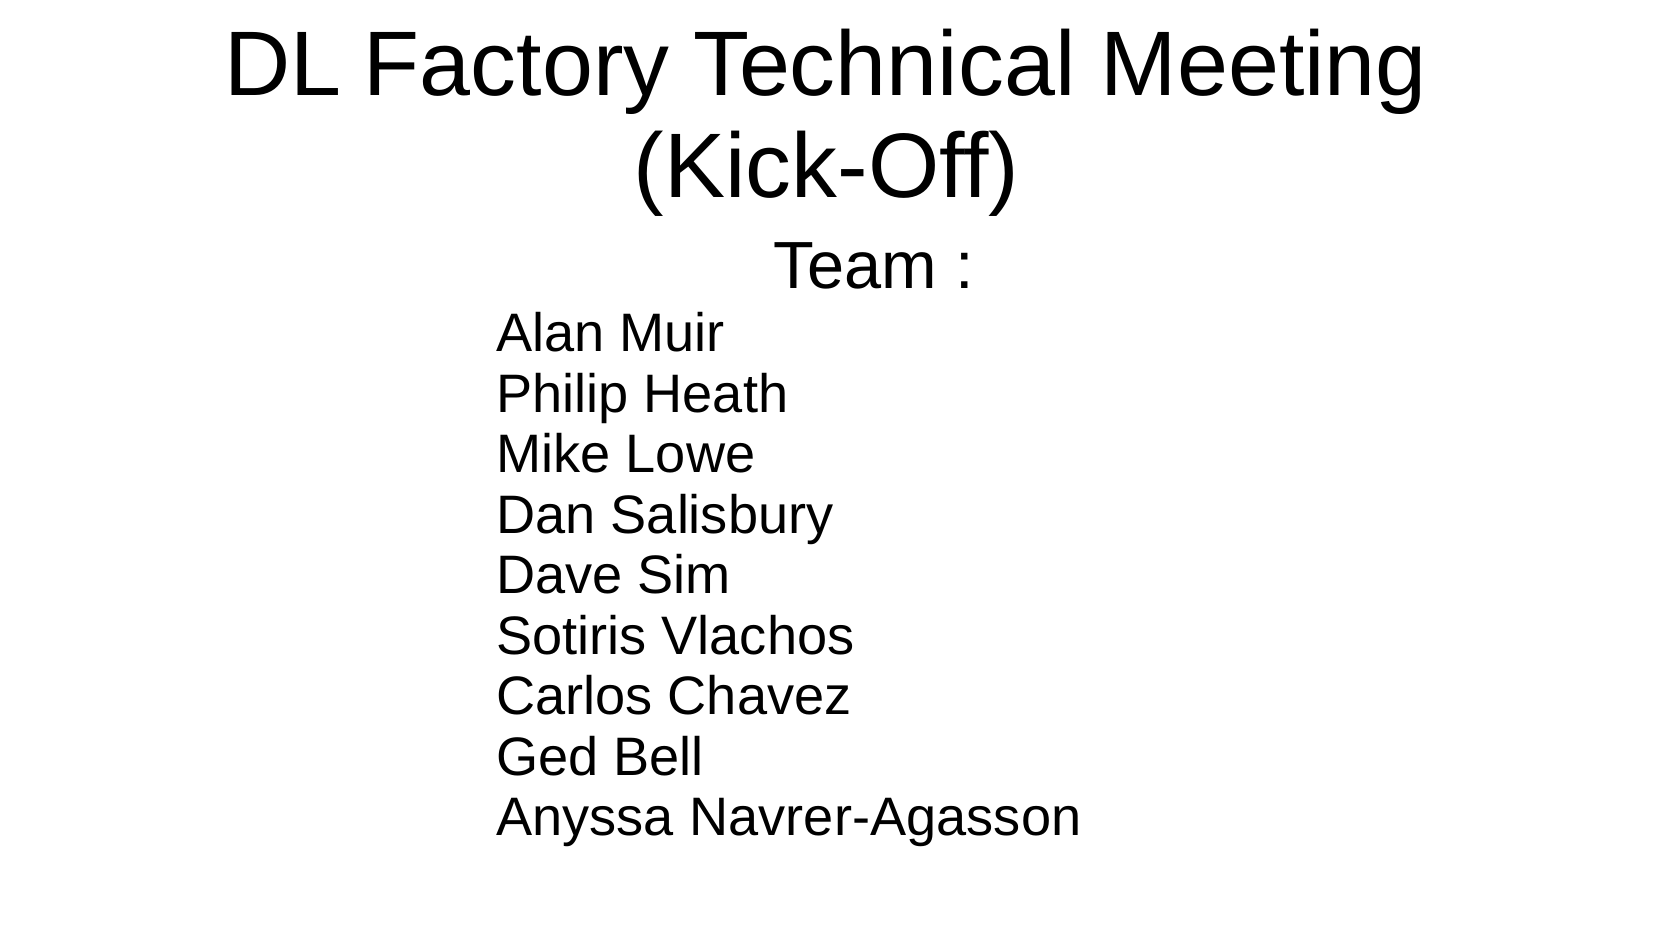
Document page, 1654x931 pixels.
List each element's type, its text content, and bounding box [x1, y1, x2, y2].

title DL Factory Technical Meeting (Kick-Off) [82, 12, 1571, 218]
subtitle Team : Alan Muir Philip Heath Mike Lowe Dan Salisbury Dave Sim Sotiris Vlachos Carlos Chavez Ged Bell Anyssa Navrer-Agasson [496, 126, 1252, 931]
